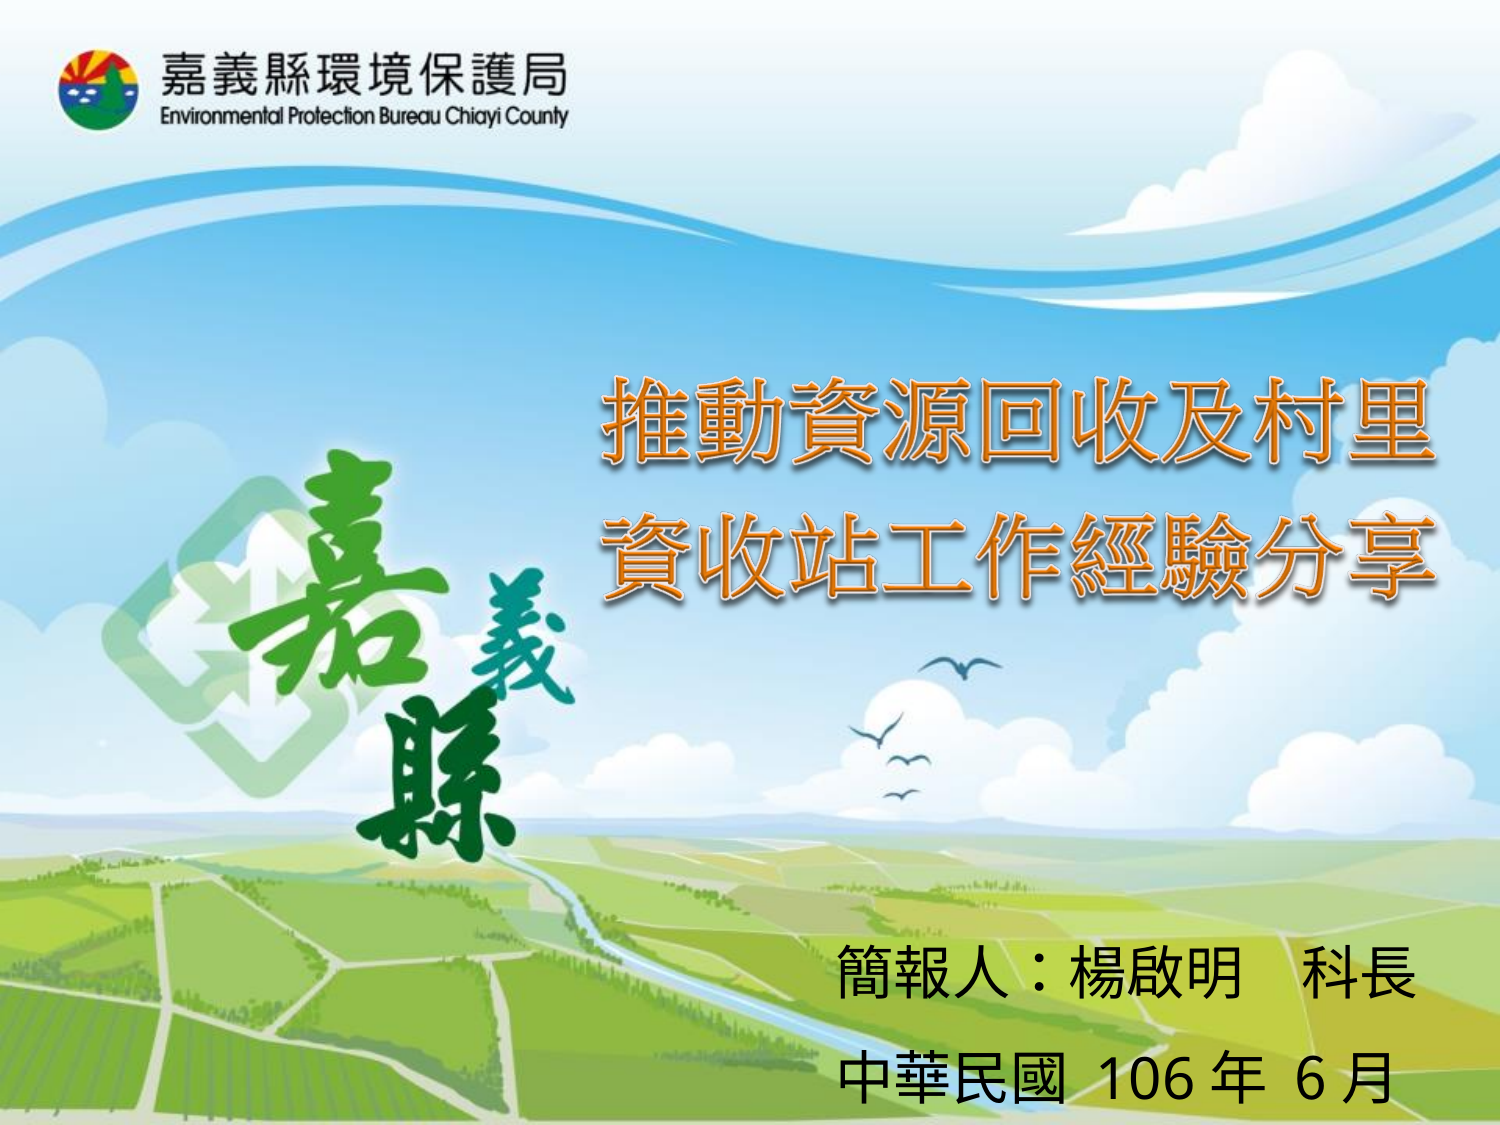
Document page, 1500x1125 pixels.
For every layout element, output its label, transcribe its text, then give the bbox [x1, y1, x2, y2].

picture [0, 0, 1500, 1125]
text_box 簡報人：楊啟明 科長 中華民國 106年 6月 [820, 893, 1495, 1119]
